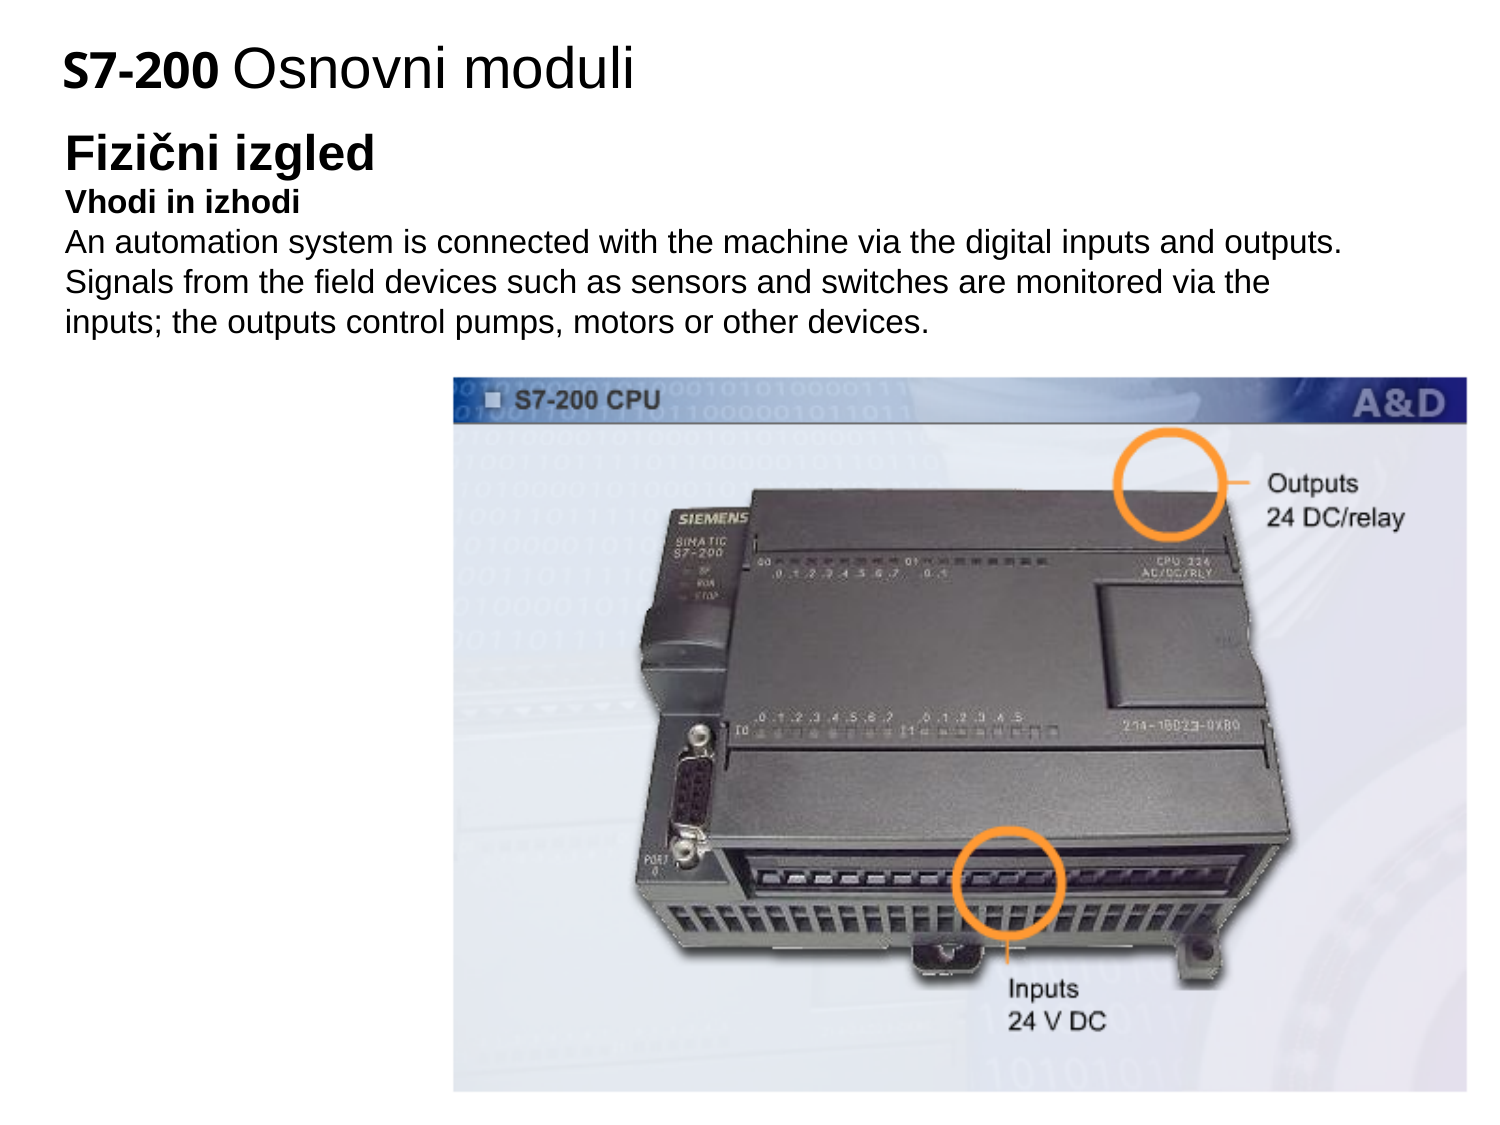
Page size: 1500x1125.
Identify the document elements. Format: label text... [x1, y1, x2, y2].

text_box S7-200 Osnovni moduli [47, 22, 651, 108]
picture [450, 374, 1471, 1096]
text_box Fizični izgled Vhodi in izhodi An automation system is connected with the machine via the digital inputs and outputs. Signals from the field devices such as sensors and switches are monitored via the inputs; the outputs control pumps, motors or other devices. [50, 112, 1391, 348]
